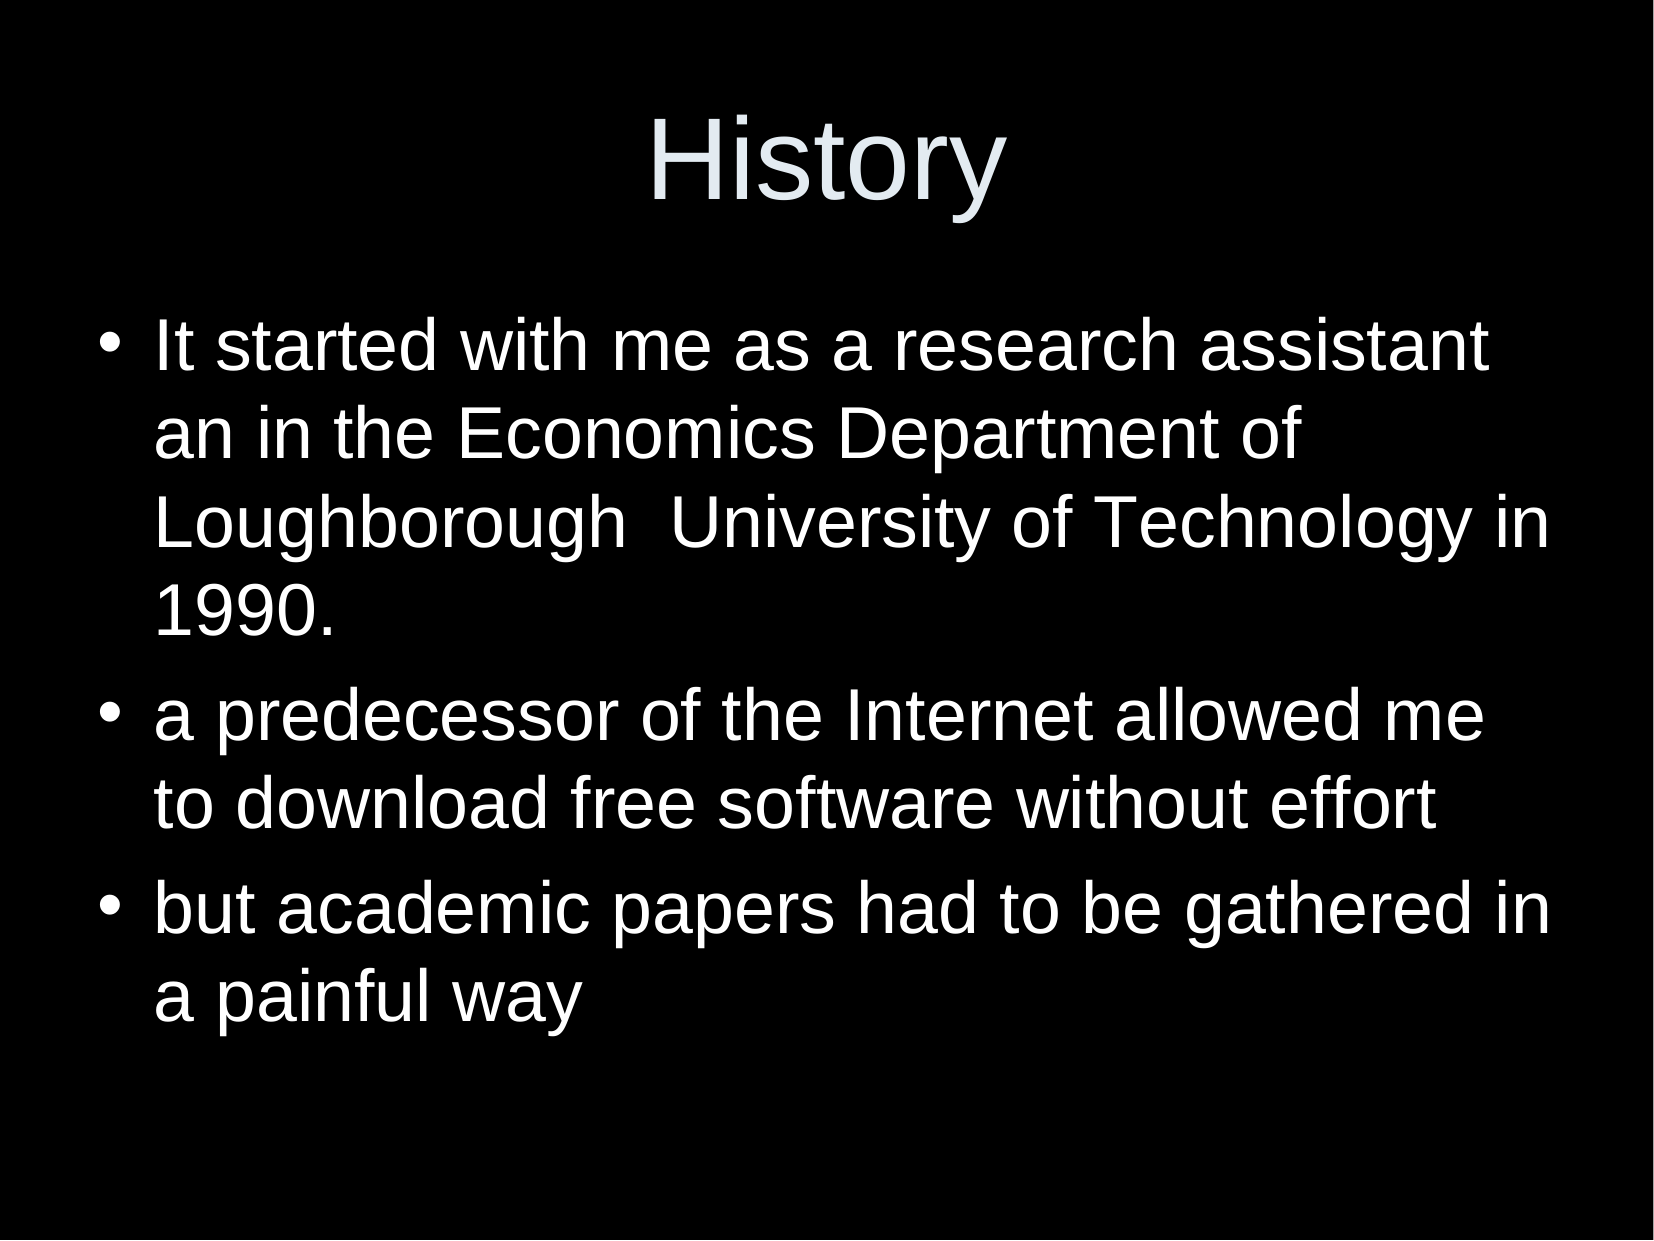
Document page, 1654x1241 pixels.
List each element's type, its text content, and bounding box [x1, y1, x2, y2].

list It started with me as a research assistant an in the Economics Department of Loughborough University of Technology in 1990. a predecessor of the Internet allowed me to download free software without effort but academic papers had to be gathered in a painful way [82, 289, 1571, 1108]
title History [82, 49, 1571, 257]
